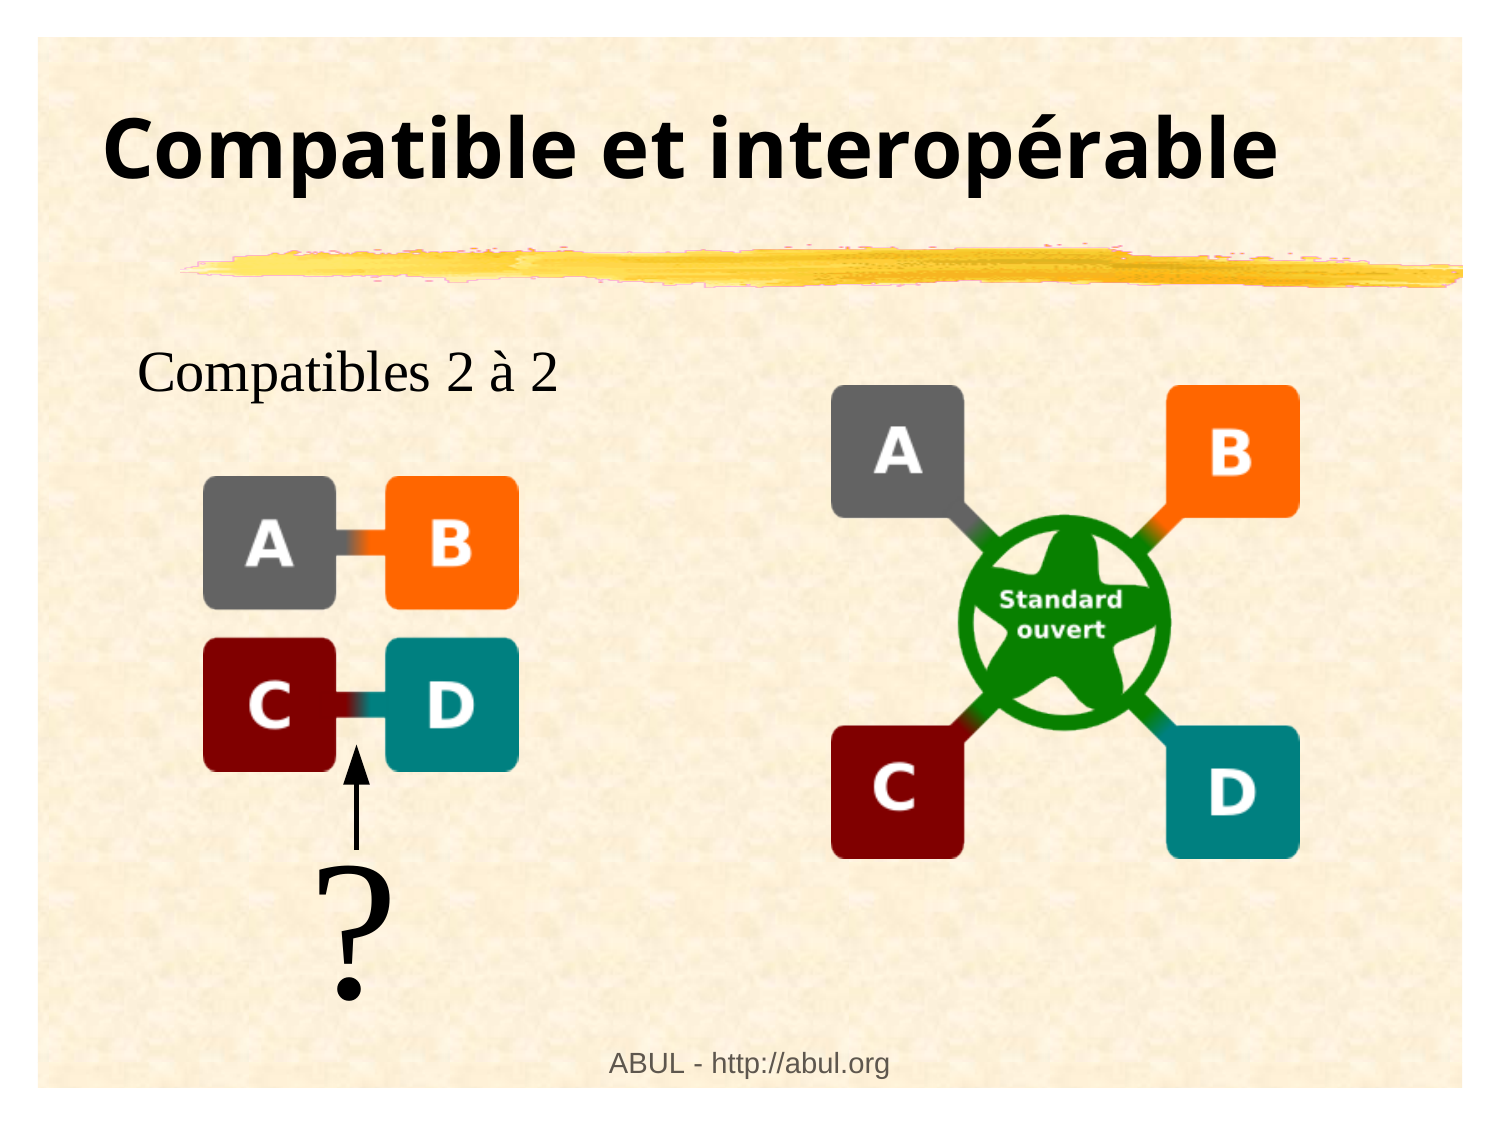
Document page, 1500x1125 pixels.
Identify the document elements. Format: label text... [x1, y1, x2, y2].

picture [37, 37, 1463, 1088]
text_box Compatibles 2 à 2 [137, 339, 585, 411]
text_box ? [309, 820, 411, 1062]
title Compatible et interopérable [101, 39, 1312, 253]
